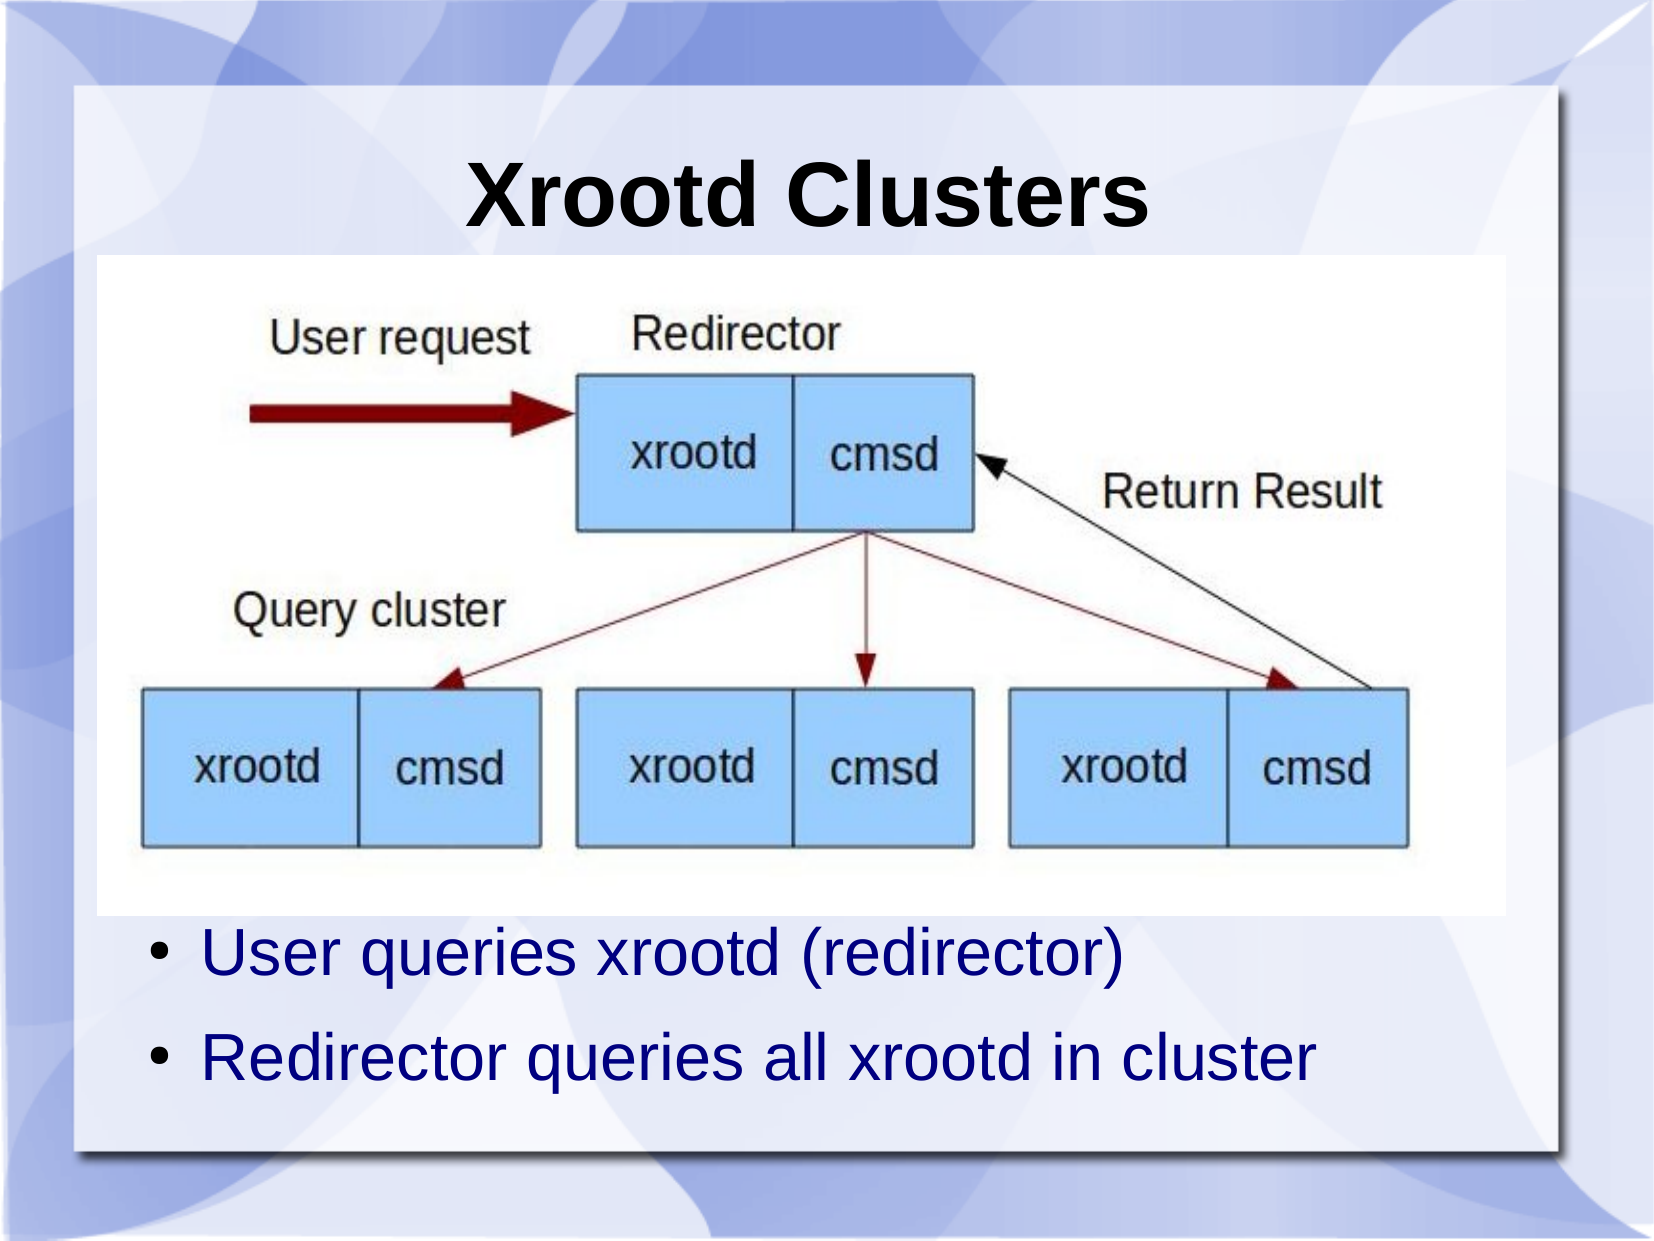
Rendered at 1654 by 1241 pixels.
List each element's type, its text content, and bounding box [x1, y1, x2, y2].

title Xrootd Clusters [82, 98, 1536, 291]
list User queries xrootd (redirector) Redirector queries all xrootd in cluster [129, 915, 1489, 1095]
picture [0, 0, 1654, 1241]
